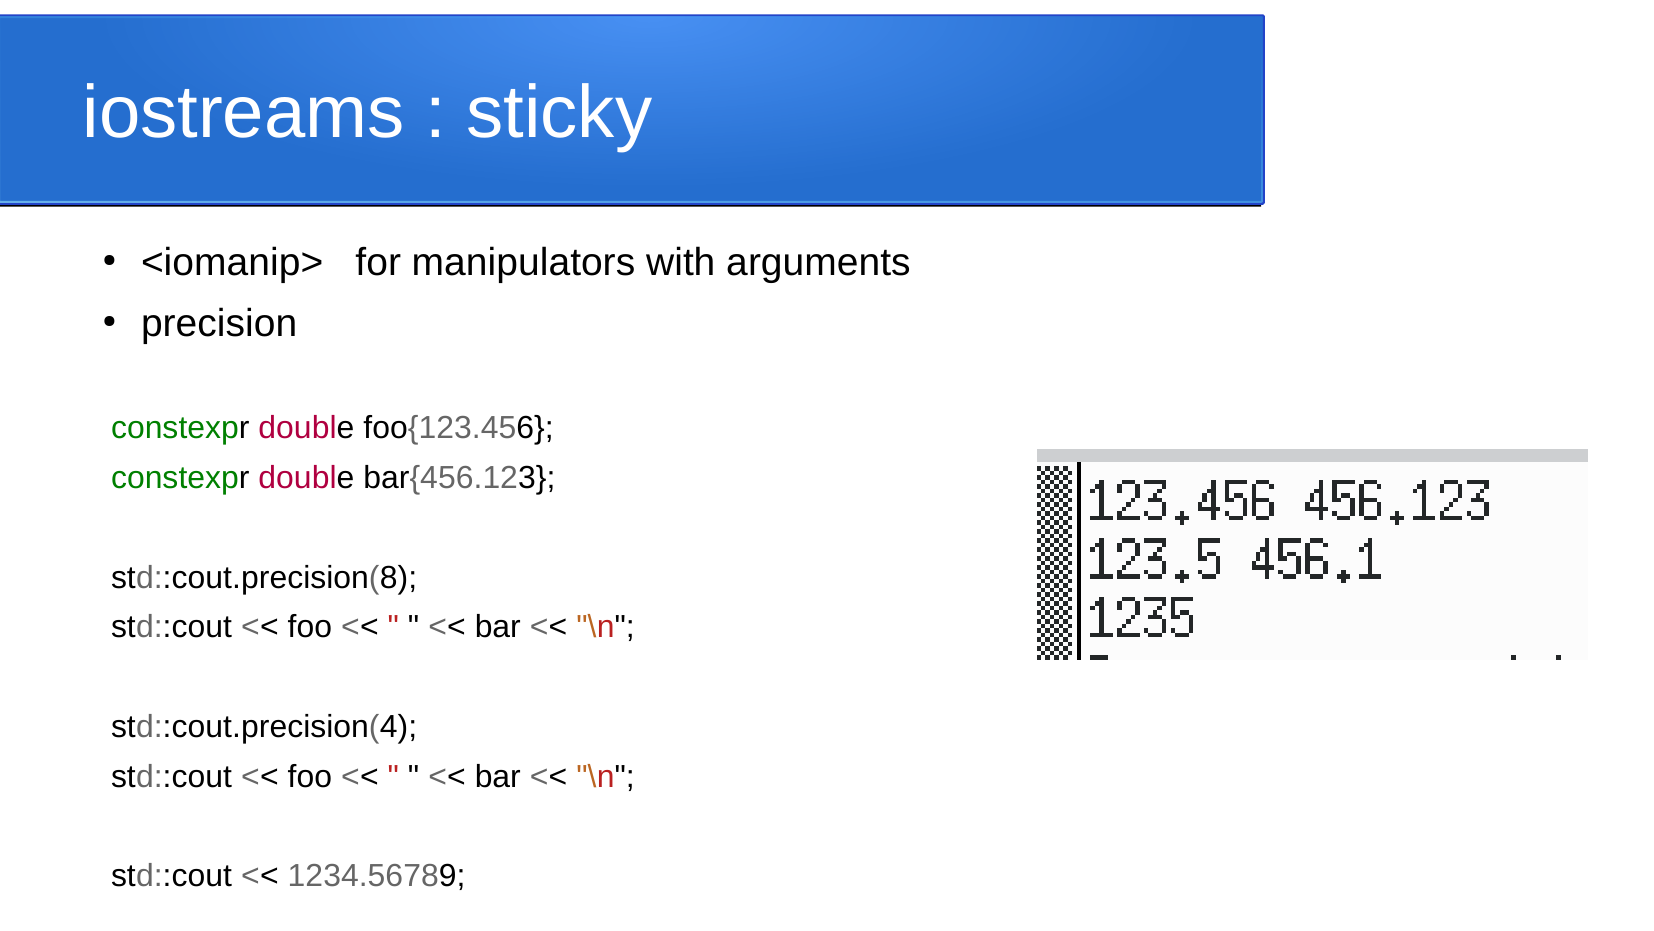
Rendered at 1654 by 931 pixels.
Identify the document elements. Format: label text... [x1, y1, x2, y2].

list <iomanip> for manipulators with arguments precision [90, 240, 1579, 346]
title iostreams : sticky [82, 35, 1235, 189]
list constexpr double foo{123.456}; constexpr double bar{456.123}; std::cout.precision(8); std::cout << foo << " " << bar << "\n"; std::cout.precision(4); std::cout << foo << " " << bar << "\n"; std::cout << 1234.56789; [75, 360, 1564, 901]
picture [1037, 449, 1588, 661]
